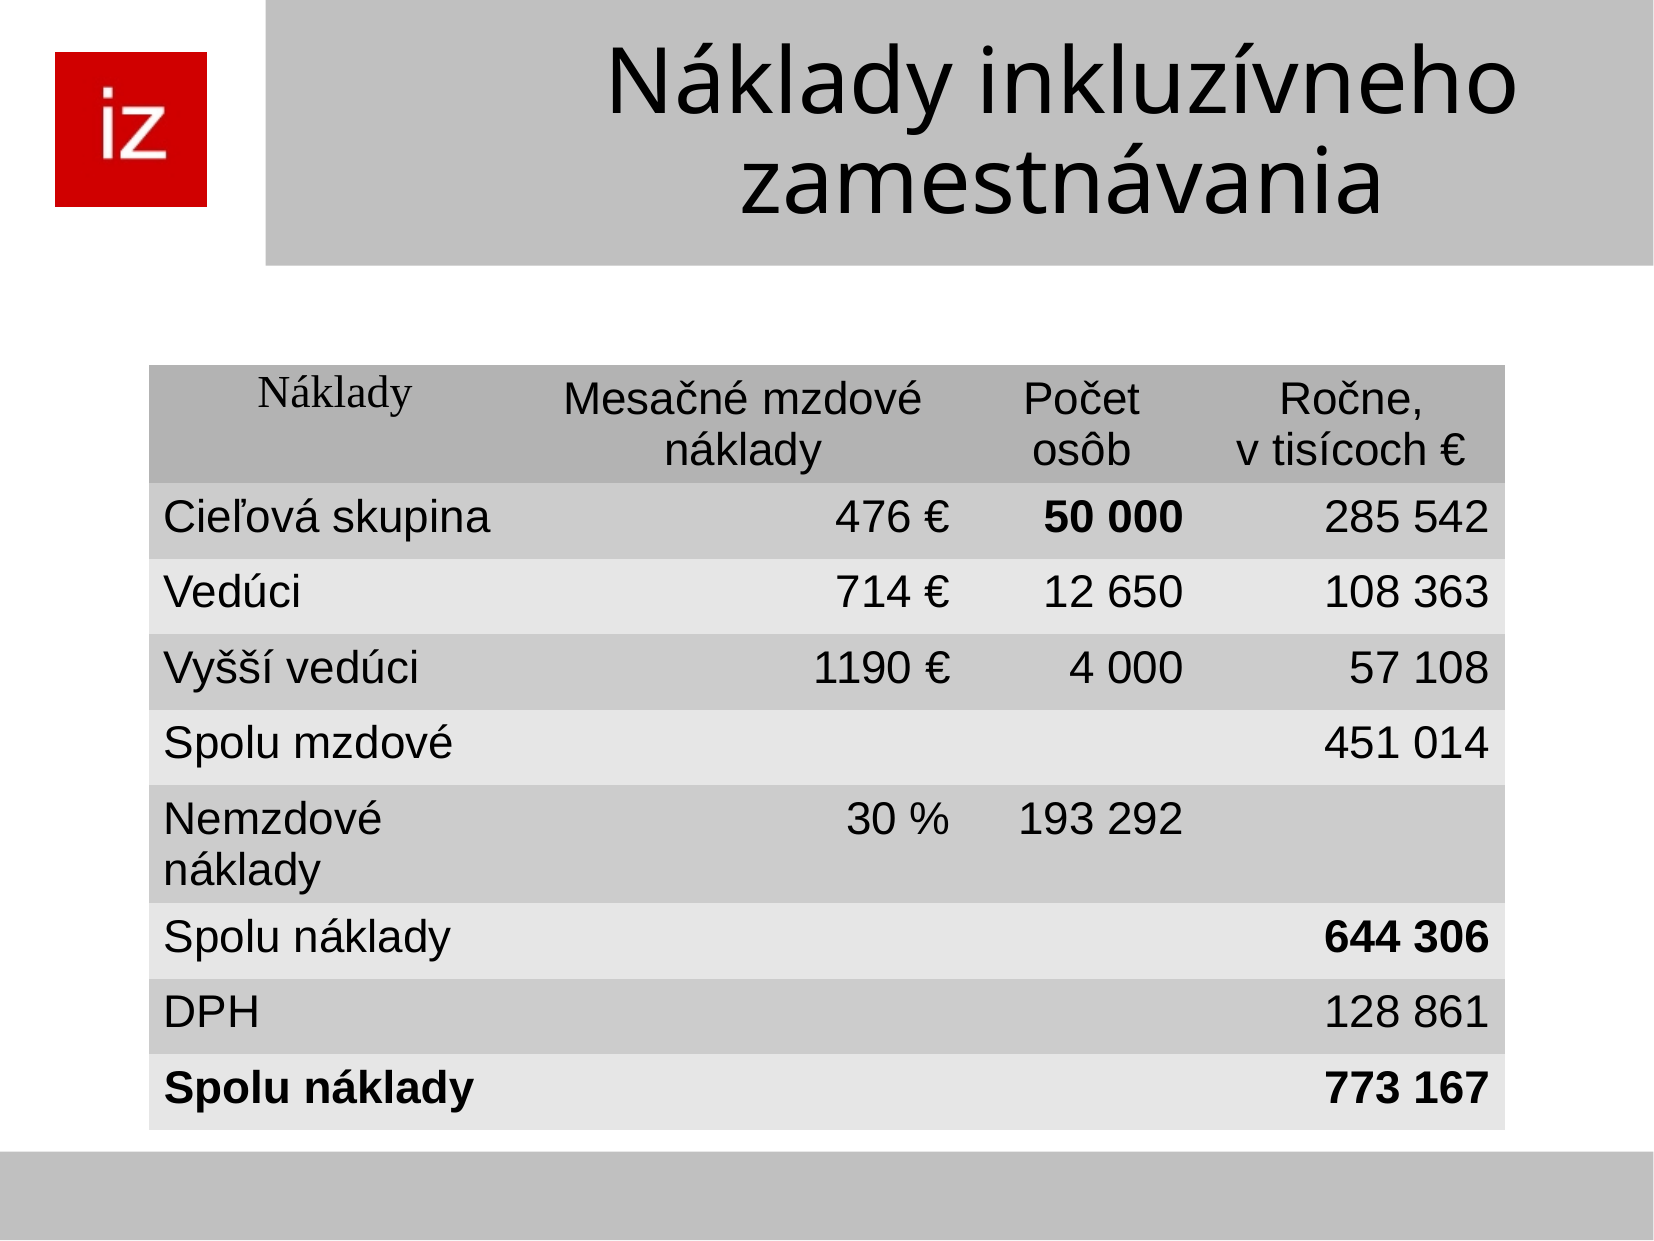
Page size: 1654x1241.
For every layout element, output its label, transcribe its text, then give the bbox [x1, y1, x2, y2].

picture [55, 52, 207, 207]
table_cell [521, 710, 965, 785]
table_cell [965, 979, 1199, 1054]
table_cell 773 167 [1199, 1054, 1505, 1130]
table_header Náklady [149, 365, 521, 483]
table_cell [521, 1054, 965, 1130]
table_cell 12 650 [965, 559, 1199, 634]
table_cell Vedúci [149, 559, 521, 634]
table_header Počet osôb [965, 365, 1199, 483]
table_cell [521, 903, 965, 979]
table_cell 451 014 [1199, 710, 1505, 785]
table_cell [1199, 785, 1505, 903]
table_cell [965, 1054, 1199, 1130]
table_cell 30 % [521, 785, 965, 903]
table_cell [521, 979, 965, 1054]
table_cell Spolu náklady [149, 903, 521, 979]
title Náklady inkluzívneho zamestnávania [561, 25, 1565, 241]
table_cell Spolu mzdové [149, 710, 521, 785]
table_cell Spolu náklady [149, 1054, 521, 1130]
table_cell 4 000 [965, 634, 1199, 710]
table_cell 128 861 [1199, 979, 1505, 1054]
table_cell 57 108 [1199, 634, 1505, 710]
table_cell Cieľová skupina [149, 483, 521, 559]
table_cell 476 € [521, 483, 965, 559]
table_cell 108 363 [1199, 559, 1505, 634]
table_cell DPH [149, 979, 521, 1054]
table_cell Nemzdové náklady [149, 785, 521, 903]
table_cell 1190 € [521, 634, 965, 710]
table_cell 50 000 [965, 483, 1199, 559]
table_cell [965, 710, 1199, 785]
table_header Ročne, v tisícoch € [1199, 365, 1505, 483]
table_cell 193 292 [965, 785, 1199, 903]
table_cell 714 € [521, 559, 965, 634]
table_cell Vyšší vedúci [149, 634, 521, 710]
table_cell [965, 903, 1199, 979]
table_header Mesačné mzdové náklady [521, 365, 965, 483]
table_cell 285 542 [1199, 483, 1505, 559]
table_cell 644 306 [1199, 903, 1505, 979]
